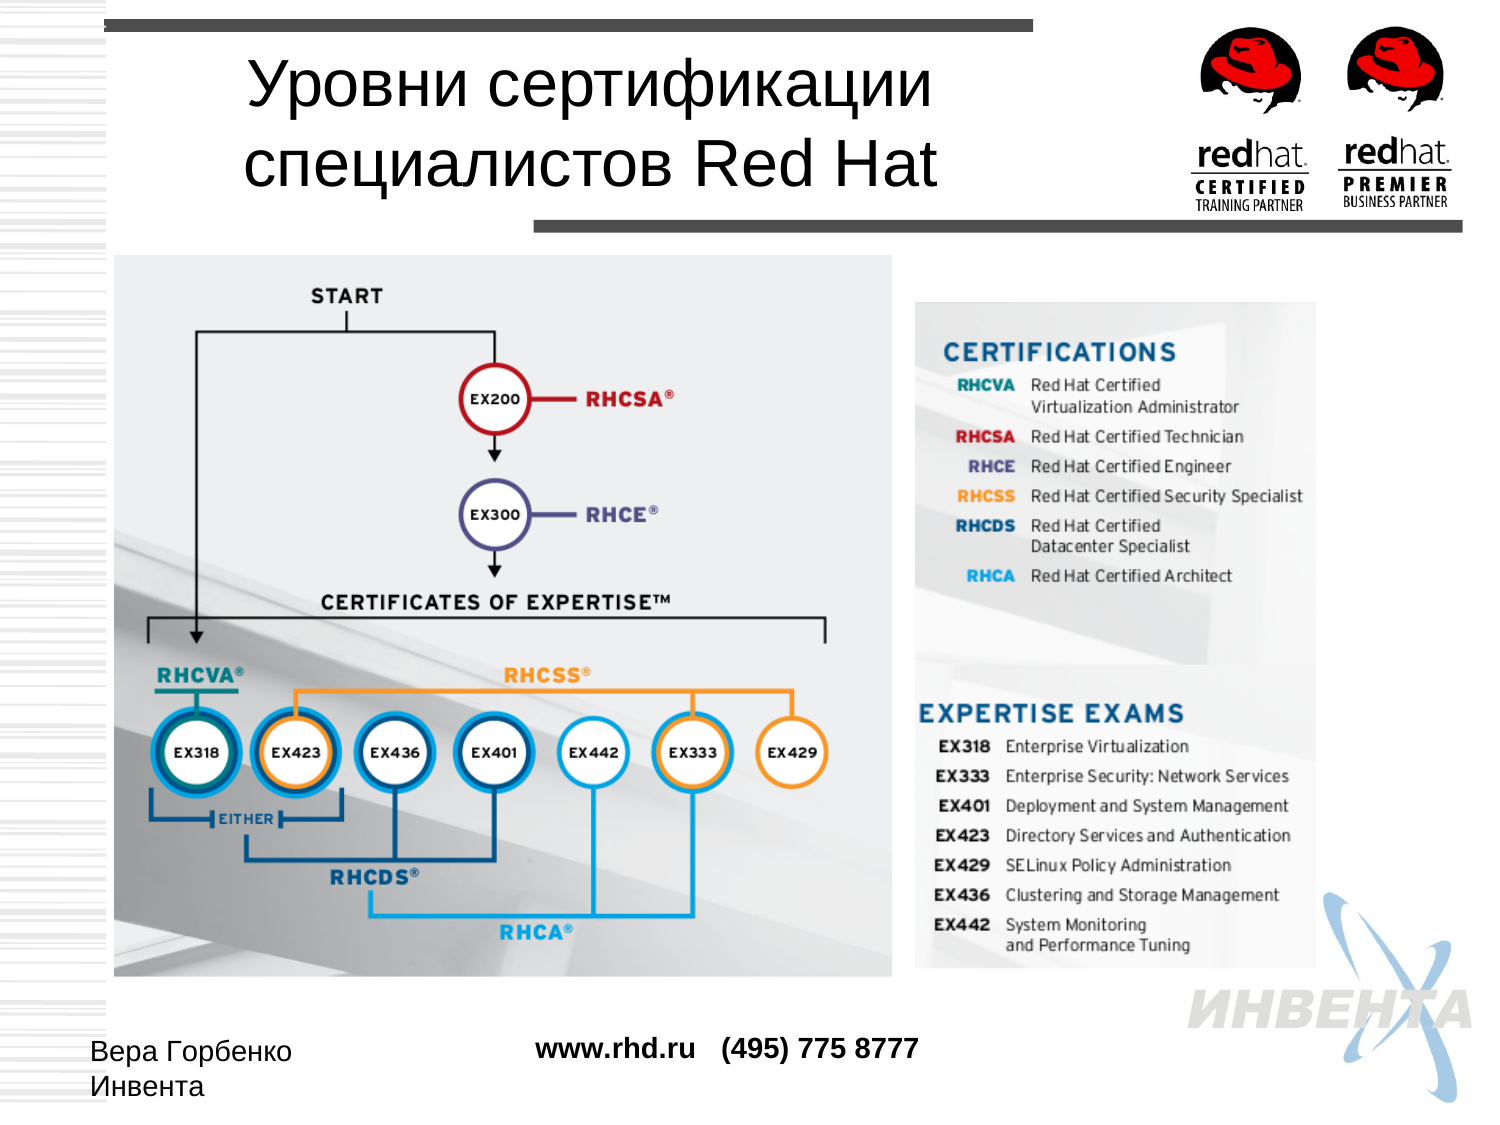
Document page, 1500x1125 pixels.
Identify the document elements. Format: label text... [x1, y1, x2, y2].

title Уровни сертификации специалистов Red Hat [76, 32, 1105, 208]
text_box [114, 255, 892, 998]
text_box Вера Горбенко Инвента [74, 1024, 426, 1125]
text_box www.rhd.ru (495) 775 8777 [512, 1024, 988, 1103]
picture [1191, 27, 1309, 211]
picture [915, 302, 1472, 1103]
picture [1338, 26, 1452, 207]
